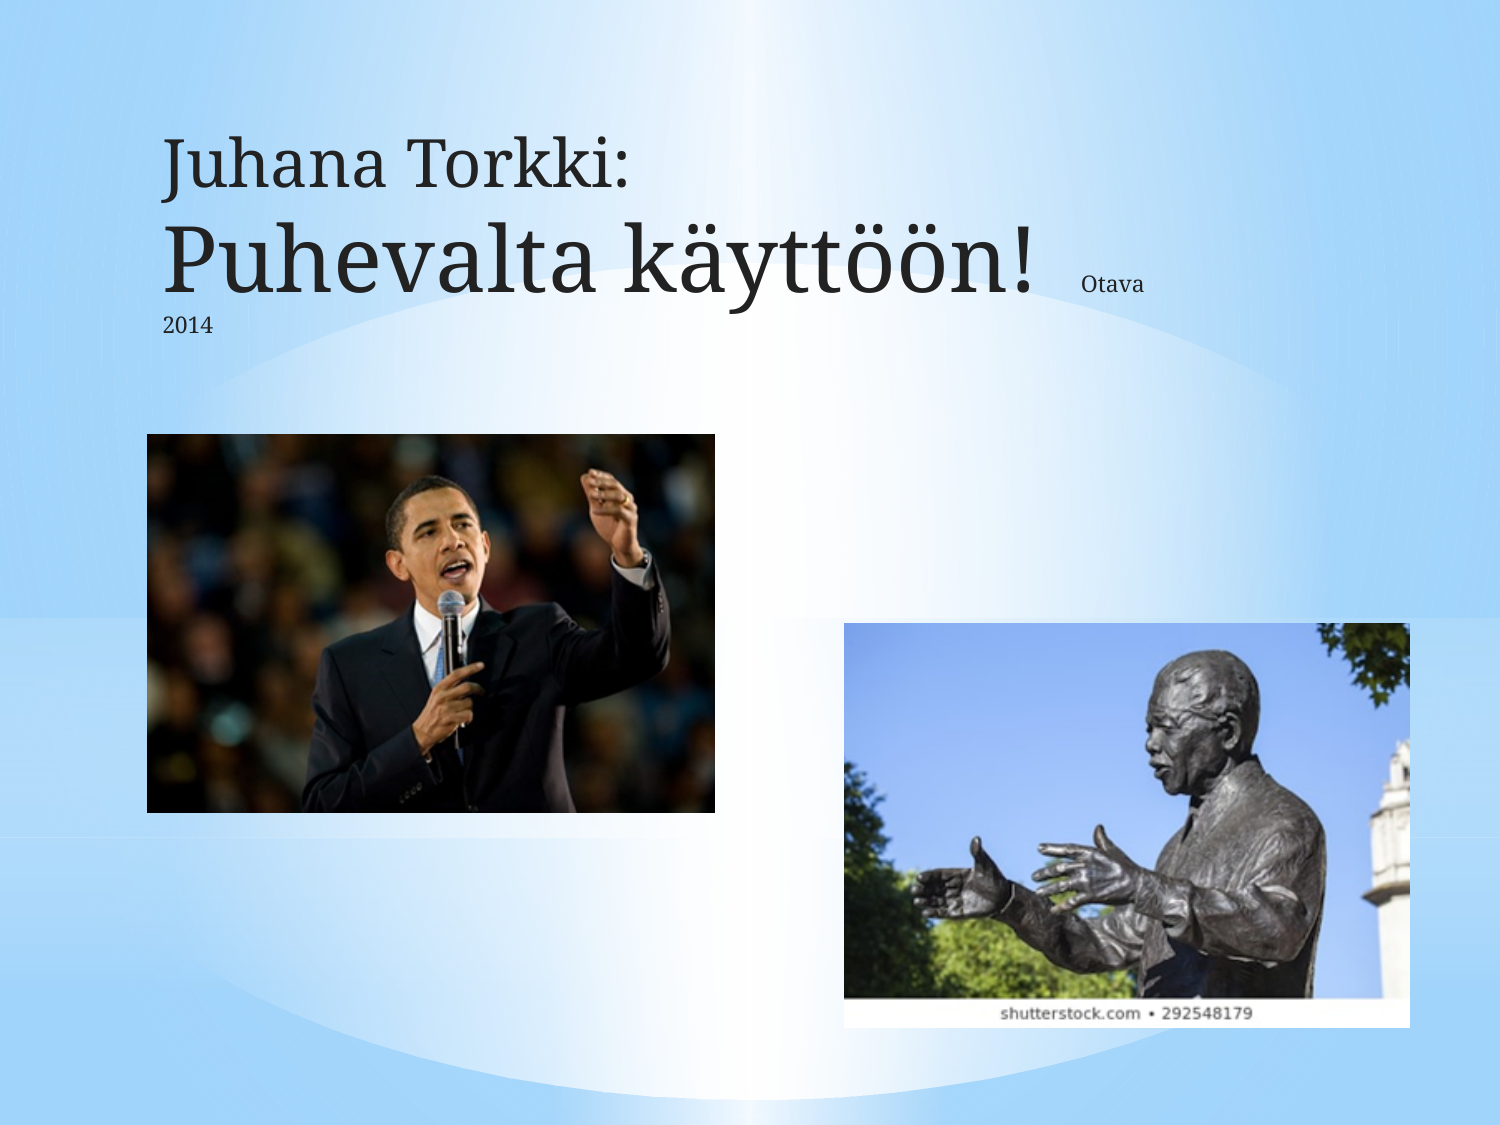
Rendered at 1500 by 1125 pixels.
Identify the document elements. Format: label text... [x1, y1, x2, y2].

text_box Juhana Torkki: Puhevalta käyttöön! Otava 2014 [147, 113, 1211, 346]
picture [844, 623, 1410, 1028]
picture [147, 434, 715, 813]
